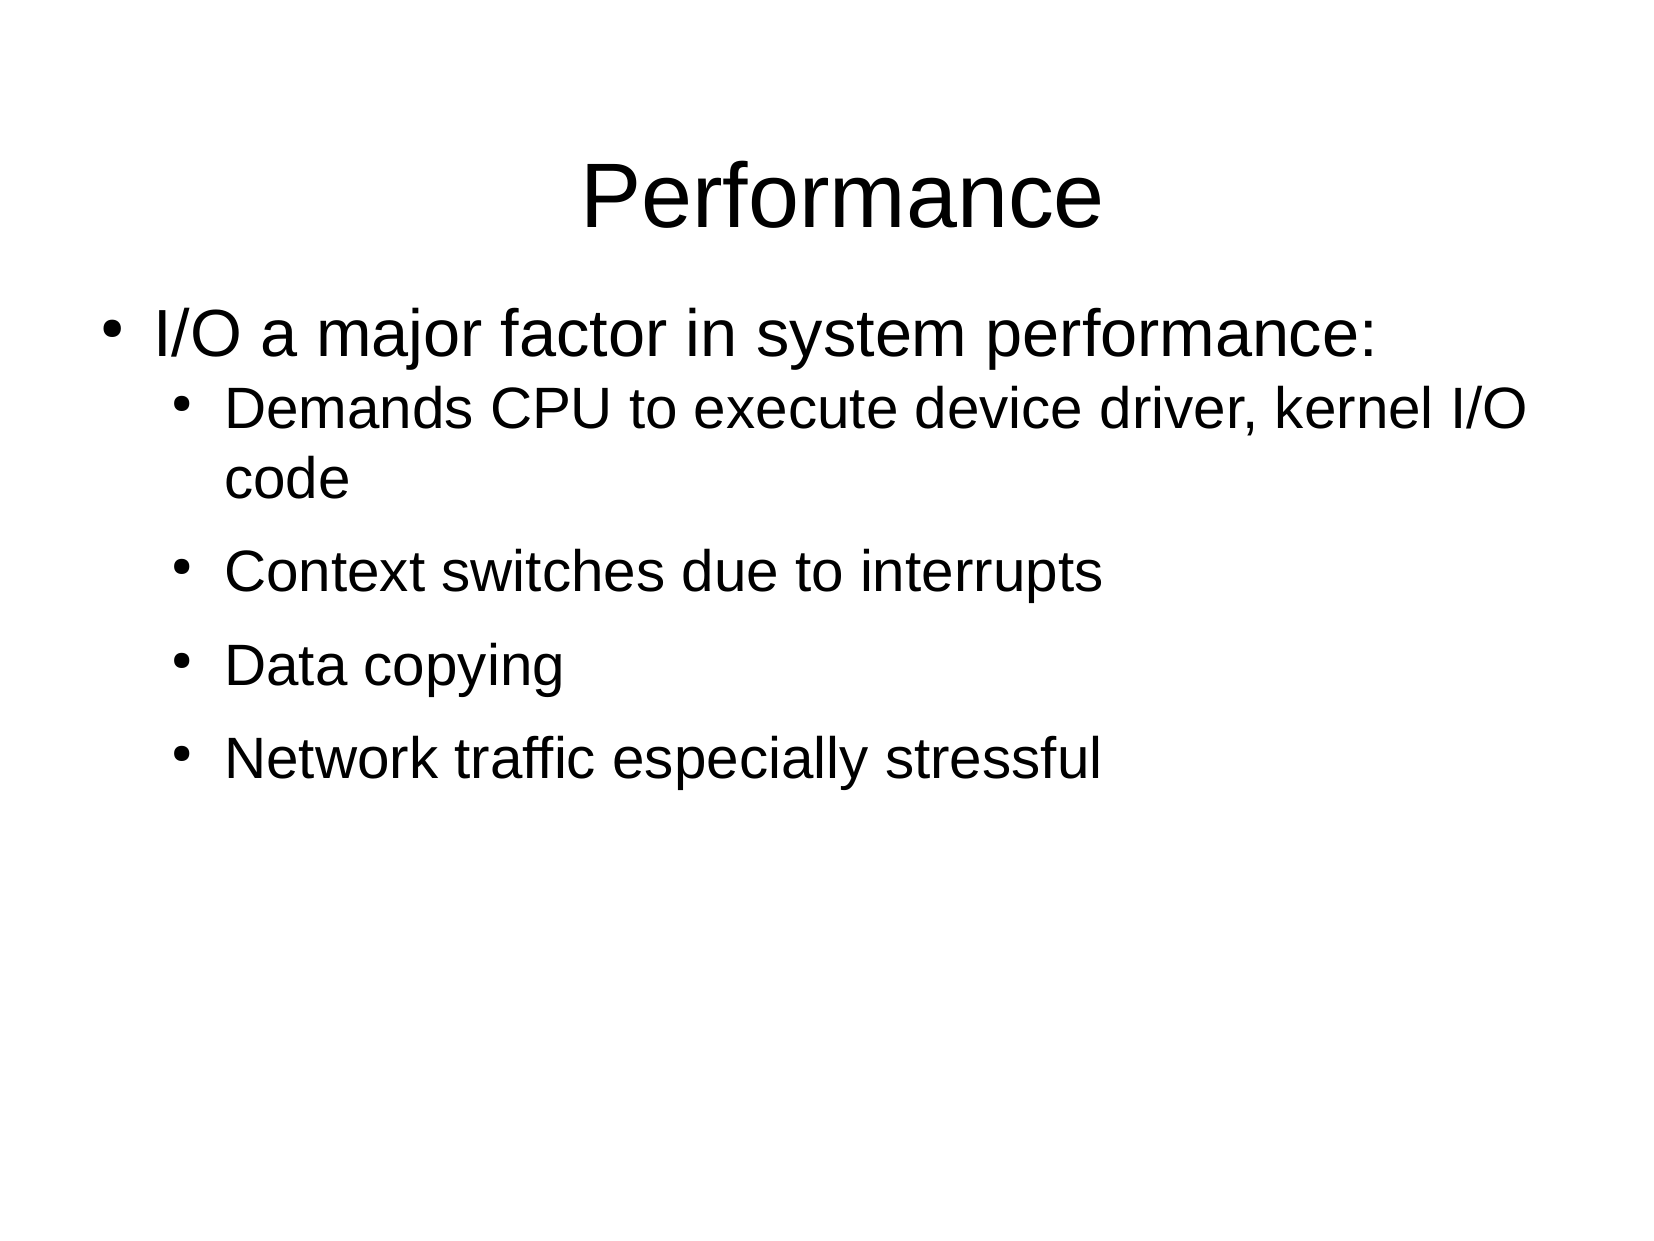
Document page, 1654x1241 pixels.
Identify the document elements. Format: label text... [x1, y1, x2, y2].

title Performance [82, 49, 1571, 257]
list I/O a major factor in system performance: Demands CPU to execute device driver, kernel I/O code Context switches due to interrupts Data copying Network traffic especially stressful [82, 290, 1571, 1010]
